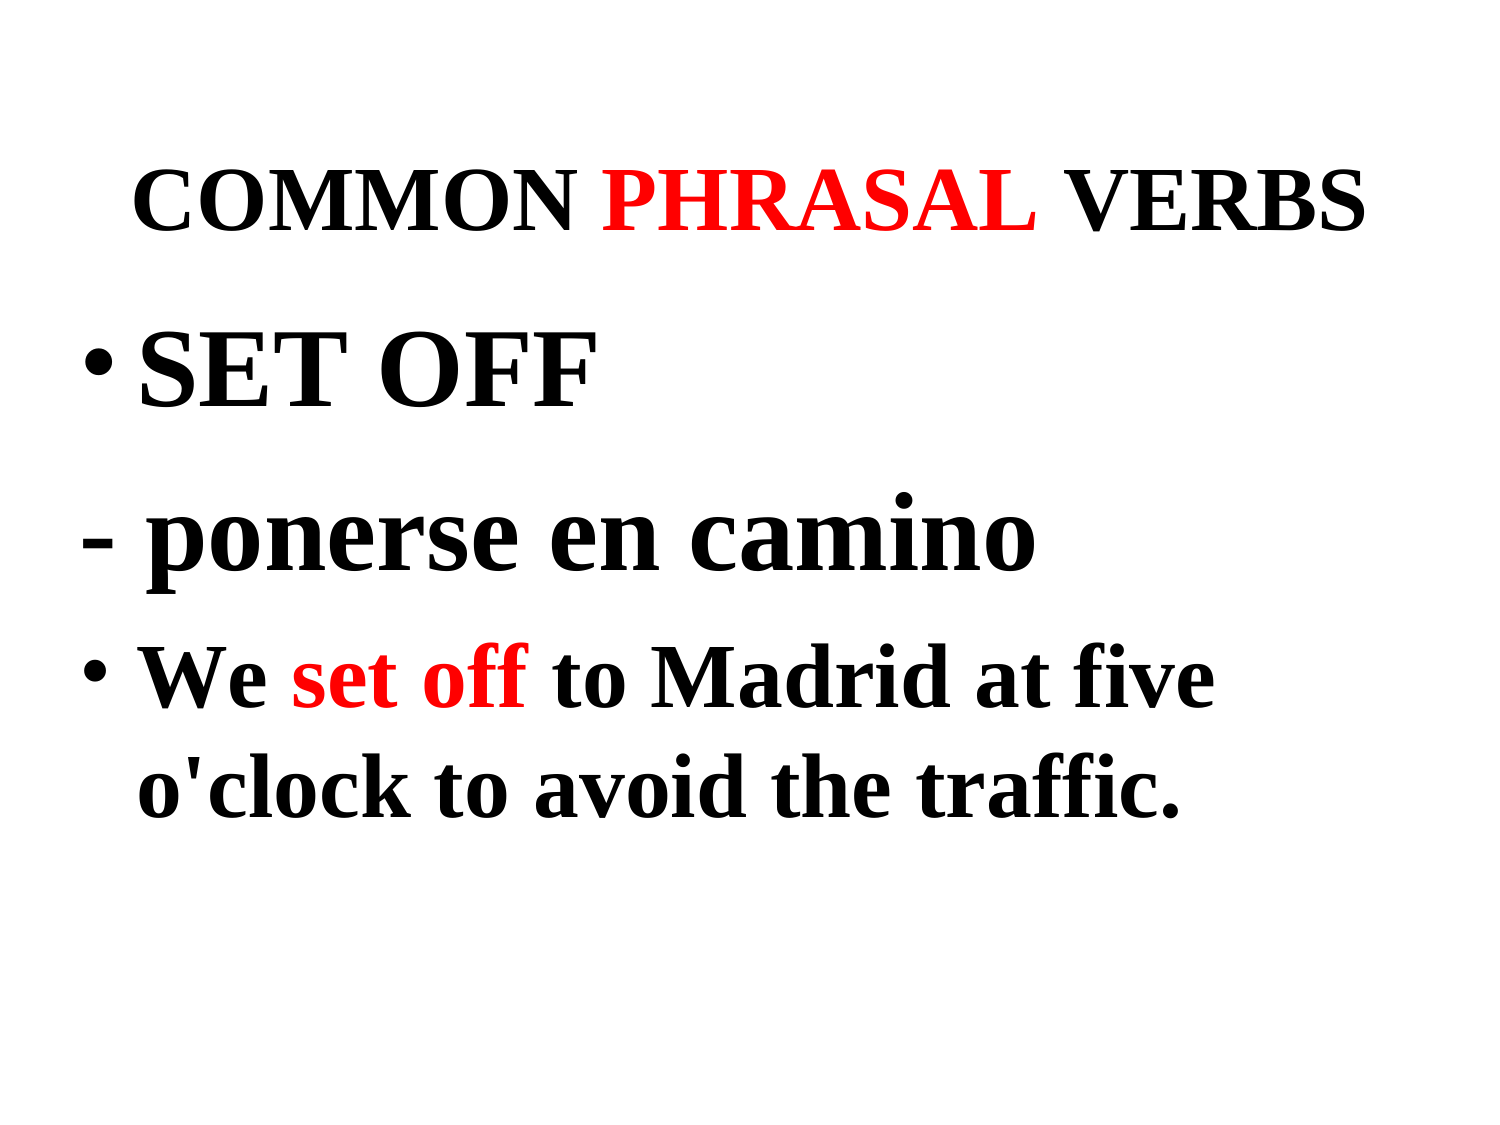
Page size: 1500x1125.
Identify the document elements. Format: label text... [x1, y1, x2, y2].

title COMMON PHRASAL VERBS [112, 99, 1388, 286]
list SET OFF - ponerse en camino We set off to Madrid at five o'clock to avoid the traffic. [64, 286, 1436, 1000]
